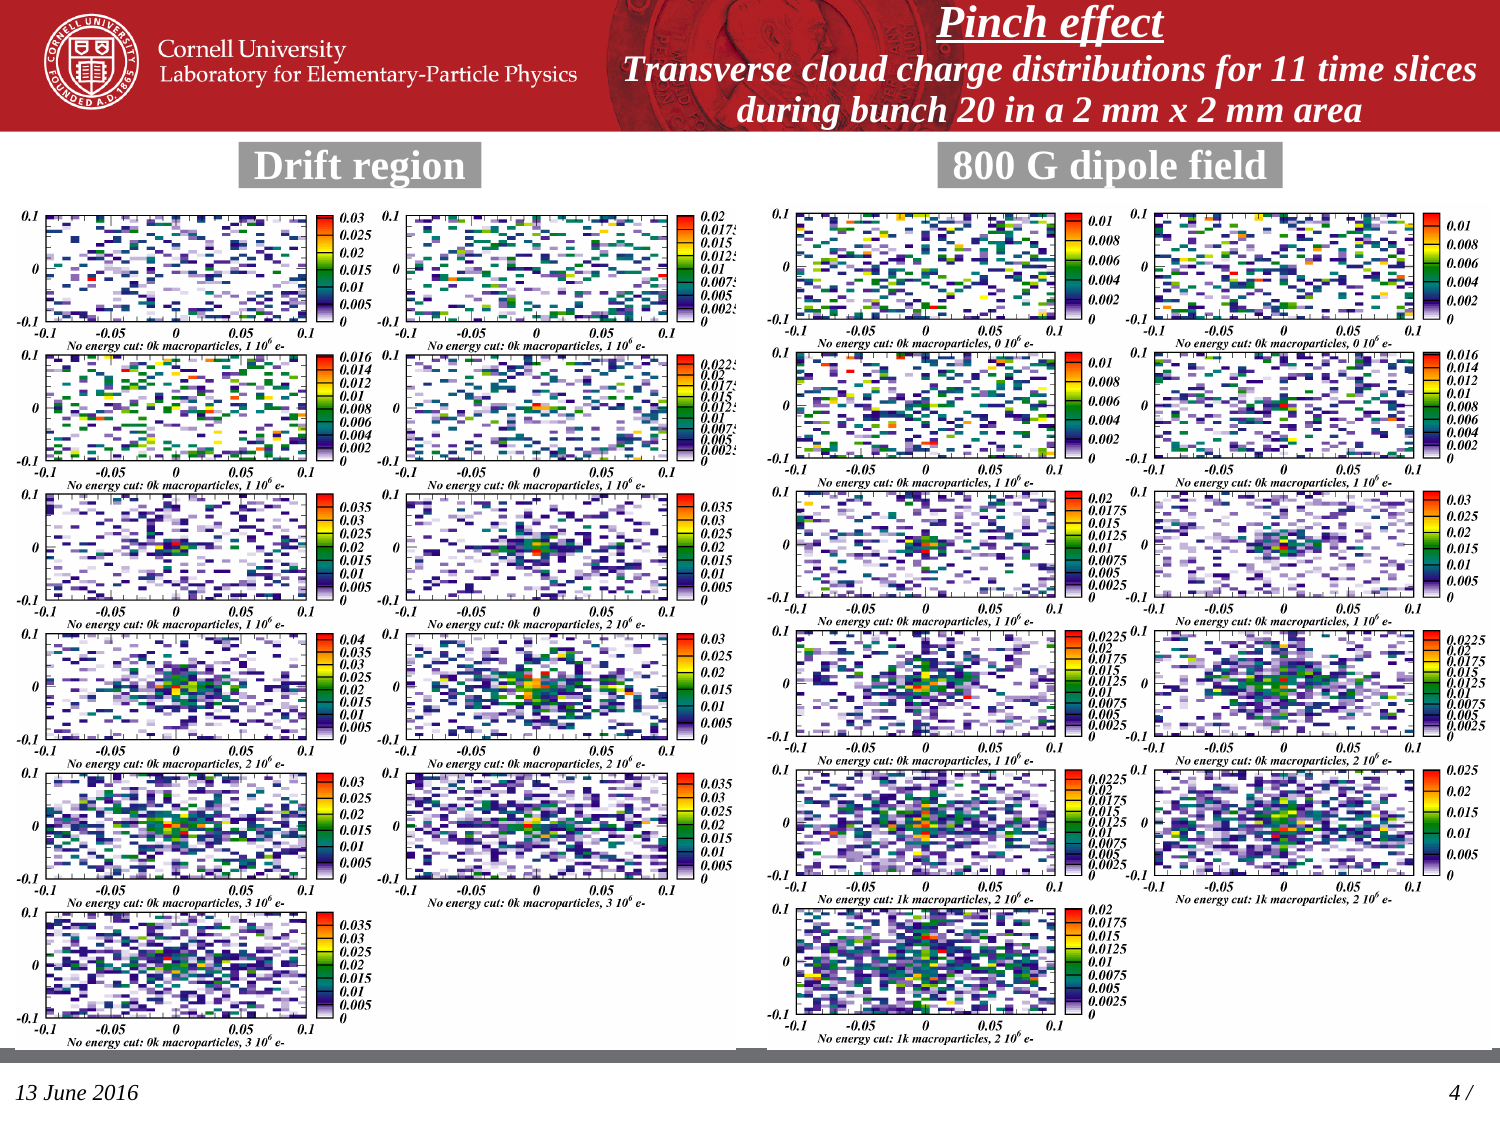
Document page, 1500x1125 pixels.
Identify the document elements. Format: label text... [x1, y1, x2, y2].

picture [767, 203, 1492, 1051]
picture [15, 209, 736, 1051]
text_box 800 G dipole field [937, 141, 1283, 189]
picture [0, 0, 1500, 132]
text_box Drift region [238, 141, 482, 189]
title Pinch effect Transverse cloud charge distributions for 11 time slices during bunch 20 in a 2 mm x 2 mm area [600, 0, 1500, 131]
